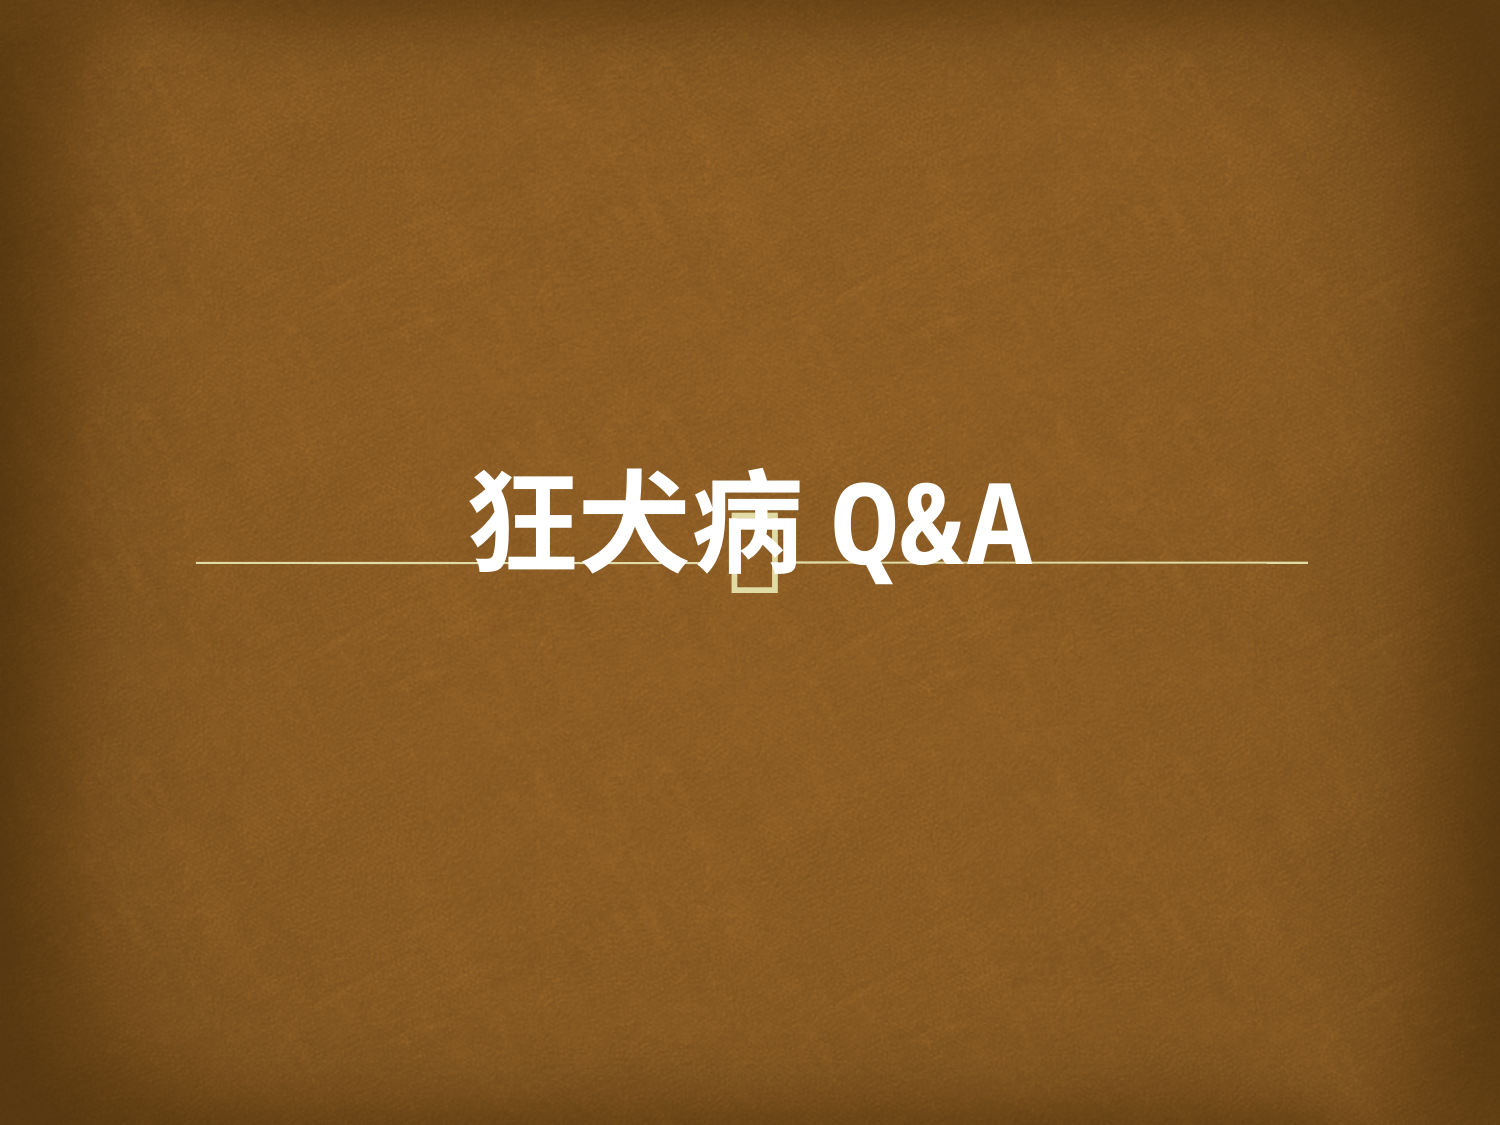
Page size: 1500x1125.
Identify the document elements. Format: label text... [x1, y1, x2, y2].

picture [0, 0, 1500, 1125]
title 狂犬病Q&A [194, 227, 1306, 811]
